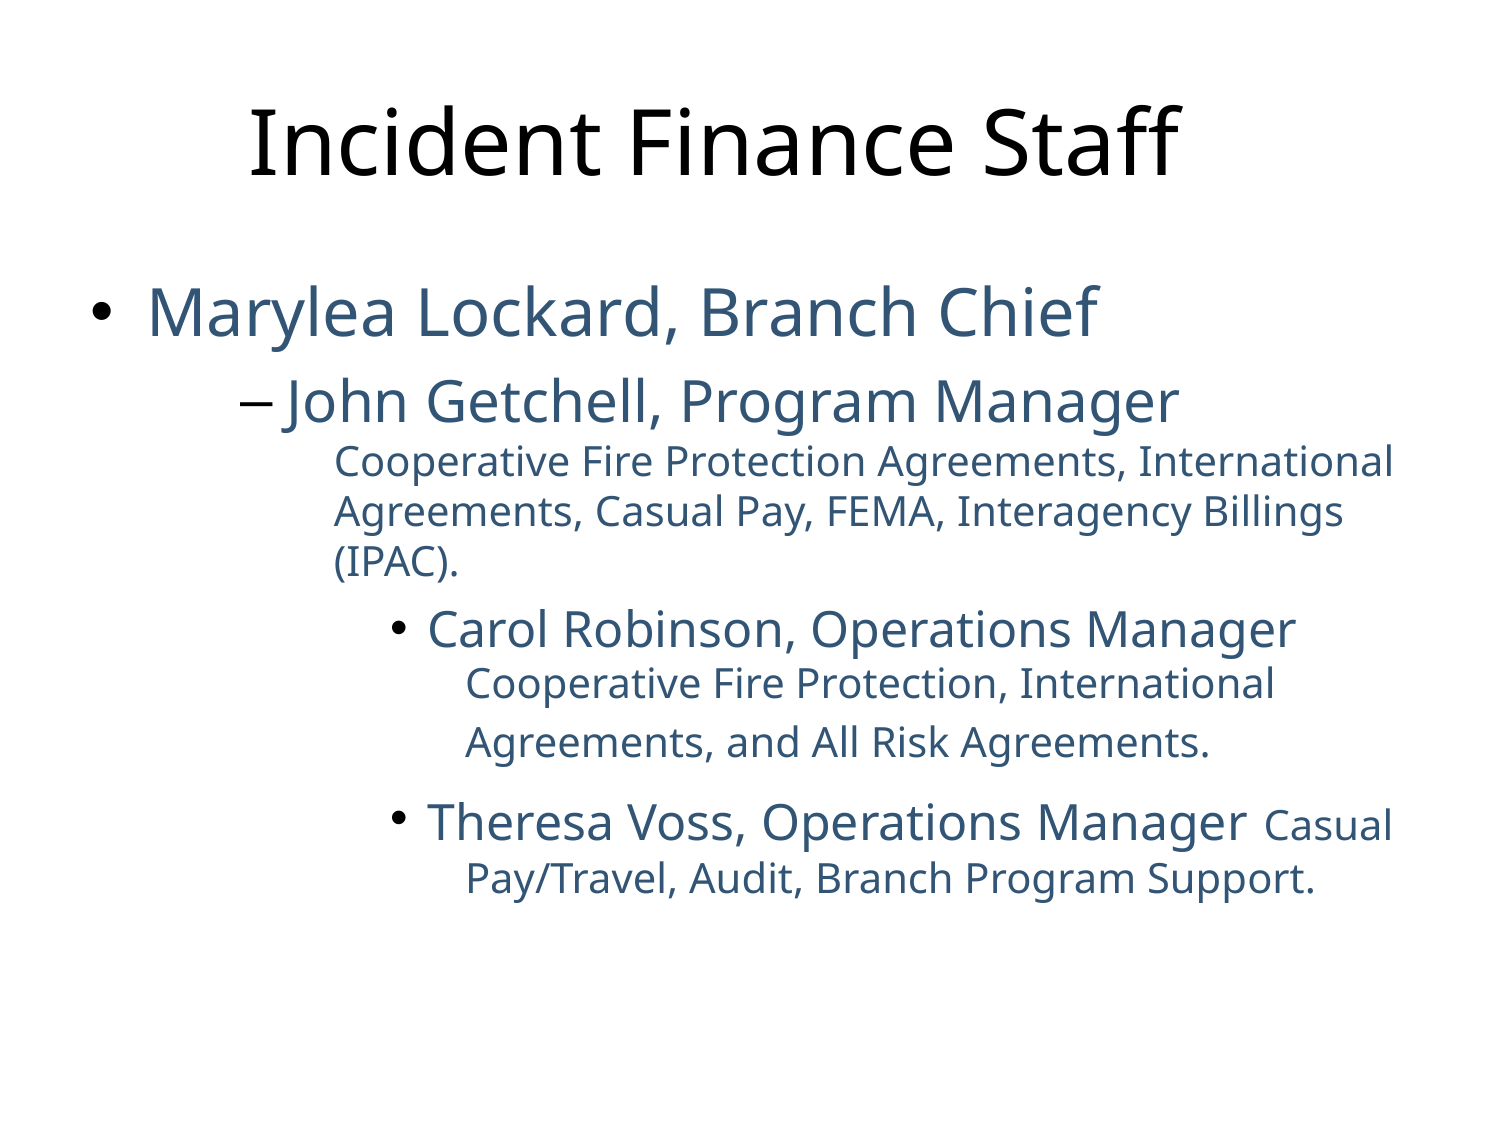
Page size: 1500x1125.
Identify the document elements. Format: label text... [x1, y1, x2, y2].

title Incident Finance Staff [75, 45, 1426, 233]
list Marylea Lockard, Branch Chief John Getchell, Program Manager Cooperative Fire Protection Agreements, International Agreements, Casual Pay, FEMA, Interagency Billings (IPAC). Carol Robinson, Operations Manager Cooperative Fire Protection, International Agreements, and All Risk Agreements. Theresa Voss, Operations Manager Casual Pay/Travel, Audit, Branch Program Support. [75, 262, 1426, 1005]
